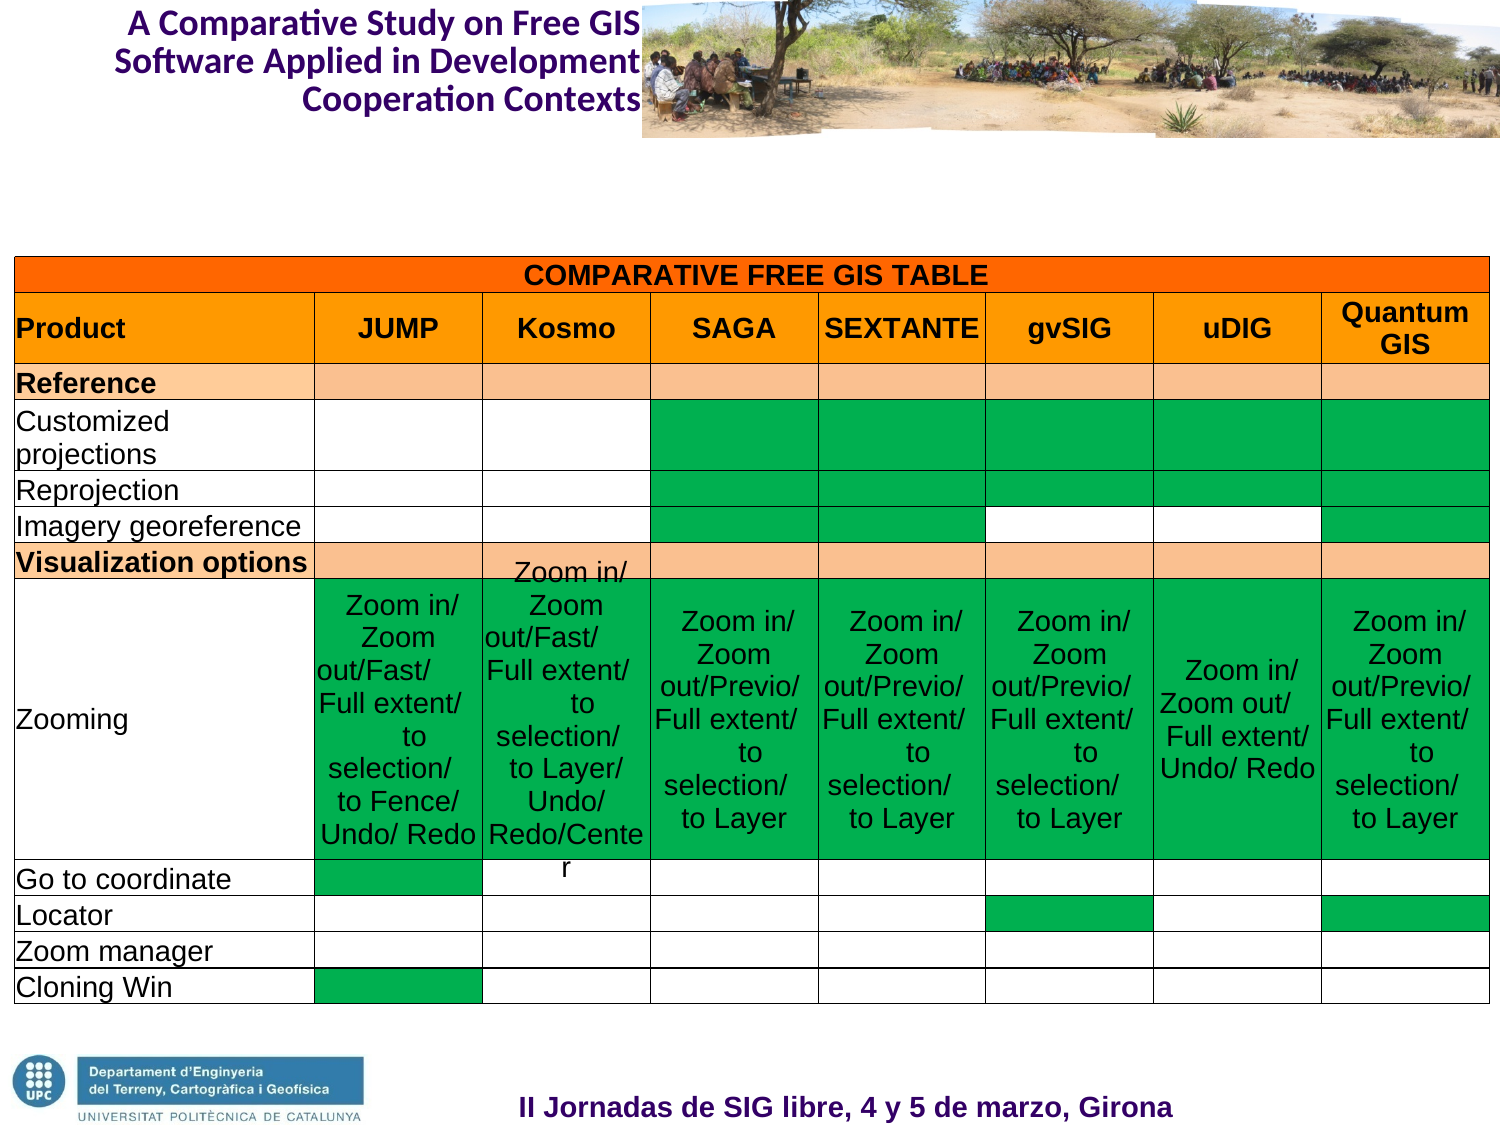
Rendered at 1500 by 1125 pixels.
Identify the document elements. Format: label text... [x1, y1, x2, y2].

text_box Zoom in/ Zoom out/Previo/ Full extent/ to selection/ to Layer [986, 579, 1153, 859]
text_box [1154, 471, 1321, 506]
text_box [986, 471, 1153, 506]
text_box [986, 364, 1153, 399]
text_box [1322, 543, 1489, 578]
text_box [315, 969, 482, 1003]
text_box Zoom in/ Zoom out/ Full extent/ Undo/ Redo [1154, 579, 1321, 859]
text_box [483, 543, 650, 578]
text_box Zoom in/ Zoom out/Fast/ Full extent/ to selection/ to Fence/ Undo/ Redo [315, 579, 482, 859]
text_box [819, 471, 985, 506]
text_box [1322, 896, 1489, 931]
text_box II Jornadas de SIG libre, 4 y 5 de marzo, Girona [360, 1083, 1341, 1125]
text_box Customized projections [15, 400, 314, 470]
picture [642, 0, 1500, 138]
text_box Zoom manager [15, 932, 314, 967]
text_box Go to coordinate [15, 860, 314, 895]
text_box COMPARATIVE FREE GIS TABLE [15, 257, 1489, 292]
text_box [1322, 364, 1489, 399]
text_box [651, 364, 818, 399]
text_box [819, 400, 985, 470]
text_box [986, 400, 1153, 470]
text_box [986, 896, 1153, 931]
text_box [315, 860, 482, 895]
text_box [551, 568, 559, 578]
text_box [315, 364, 482, 399]
picture [0, 1054, 376, 1125]
text_box Quantum GIS [1322, 293, 1489, 363]
text_box Zoom in/ Zoom out/Previo/ Full extent/ to selection/ to Layer [651, 579, 818, 859]
text_box Zoom in/ Zoom out/Previo/ Full extent/ to selection/ to Layer [1322, 579, 1489, 859]
text_box Zoom in/ Zoom out/Fast/ Full extent/ to selection/ to Layer/ Undo/ Redo/Center [483, 579, 650, 859]
text_box [1322, 400, 1489, 470]
text_box [1154, 364, 1321, 399]
text_box Kosmo [483, 293, 650, 363]
text_box [986, 543, 1153, 578]
text_box [651, 471, 818, 506]
text_box Reprojection [15, 471, 314, 506]
text_box [819, 364, 985, 399]
text_box [483, 364, 650, 399]
text_box uDIG [1154, 293, 1321, 363]
text_box [651, 507, 818, 542]
text_box [651, 400, 818, 470]
text_box [607, 568, 614, 578]
text_box [1154, 400, 1321, 470]
text_box Imagery georeference [15, 507, 314, 542]
text_box Zooming [15, 579, 314, 859]
text_box [315, 543, 482, 578]
text_box [1322, 471, 1489, 506]
text_box [819, 507, 985, 542]
text_box Zoom in/ Zoom out/Previo/ Full extent/ to selection/ to Layer [819, 579, 985, 859]
text_box gvSIG [986, 293, 1153, 363]
text_box JUMP [315, 293, 482, 363]
text_box Product [15, 293, 314, 363]
text_box Visualization options [15, 543, 314, 578]
text_box [568, 568, 574, 578]
text_box [535, 568, 543, 578]
text_box [1154, 543, 1321, 578]
text_box Cloning Win [15, 969, 314, 1003]
text_box Locator [15, 896, 314, 931]
text_box SEXTANTE [819, 293, 985, 363]
text_box Reference [15, 364, 314, 399]
text_box [651, 543, 818, 578]
text_box [1322, 507, 1489, 542]
text_box SAGA [651, 293, 818, 363]
text_box [819, 543, 985, 578]
